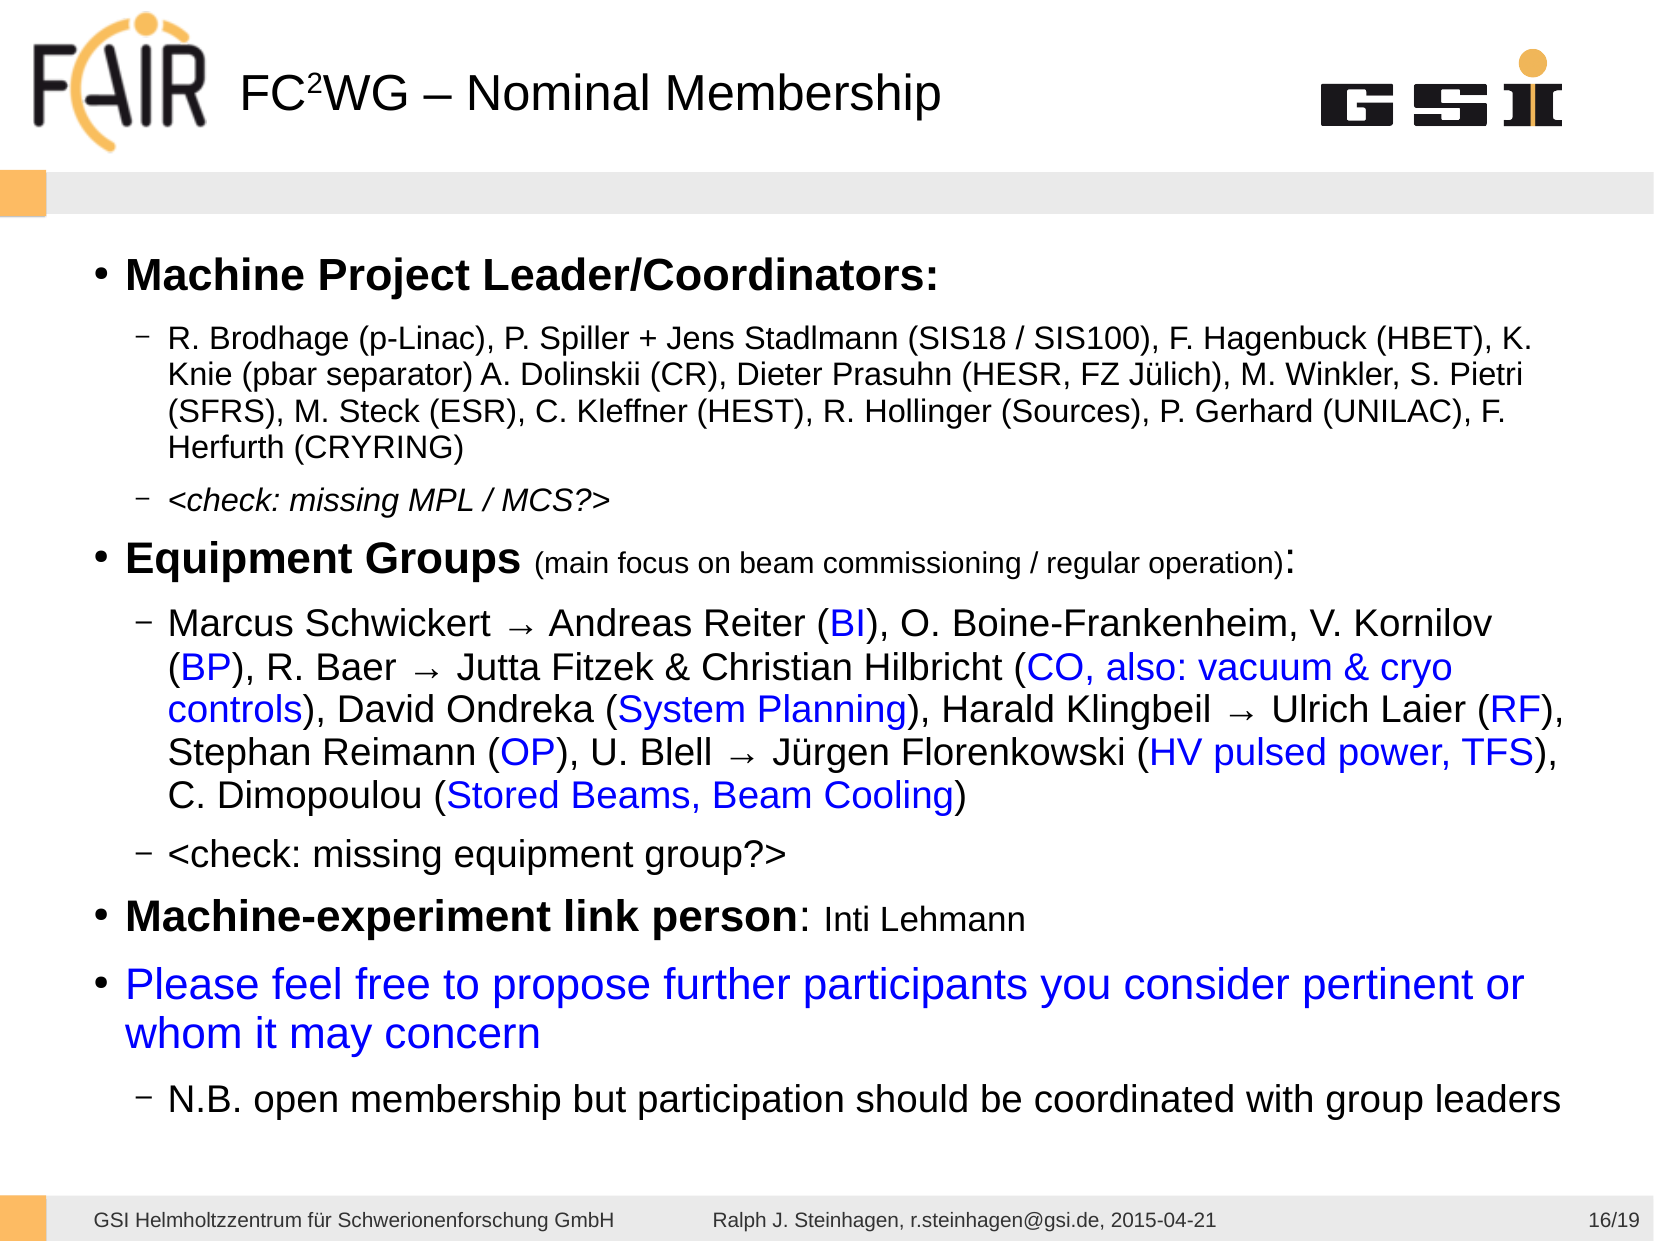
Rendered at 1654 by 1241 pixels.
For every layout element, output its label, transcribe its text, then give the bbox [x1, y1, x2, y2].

picture [33, 10, 207, 155]
picture [1319, 46, 1564, 129]
list Machine Project Leader/Coordinators: R. Brodhage (p-Linac), P. Spiller + Jens Stadlmann (SIS18 / SIS100), F. Hagenbuck (HBET), K. Knie (pbar separator) A. Dolinskii (CR), Dieter Prasuhn (HESR, FZ Jülich), M. Winkler, S. Pietri (SFRS), M. Steck (ESR), C. Kleffner (HEST), R. Hollinger (Sources), P. Gerhard (UNILAC), F. Herfurth (CRYRING) <check: missing MPL / MCS?> Equipment Groups (main focus on beam commissioning / regular operation): Marcus Schwickert → Andreas Reiter (BI), O. Boine-Frankenheim, V. Kornilov (BP), R. Baer → Jutta Fitzek & Christian Hilbricht (CO, also: vacuum & cryo controls), David Ondreka (System Planning), Harald Klingbeil → Ulrich Laier (RF), Stephan Reimann (OP), U. Blell → Jürgen Florenkowski (HV pulsed power, TFS), C. Dimopoulou (Stored Beams, Beam Cooling) <check: missing equipment group?> Machine-experiment link person: Inti Lehmann Please feel free to propose further participants you consider pertinent or whom it may concern N.B. open membership but participation should be coordinated with group leaders [82, 249, 1571, 1158]
title FC2WG – Nominal Membership [239, 23, 1223, 162]
